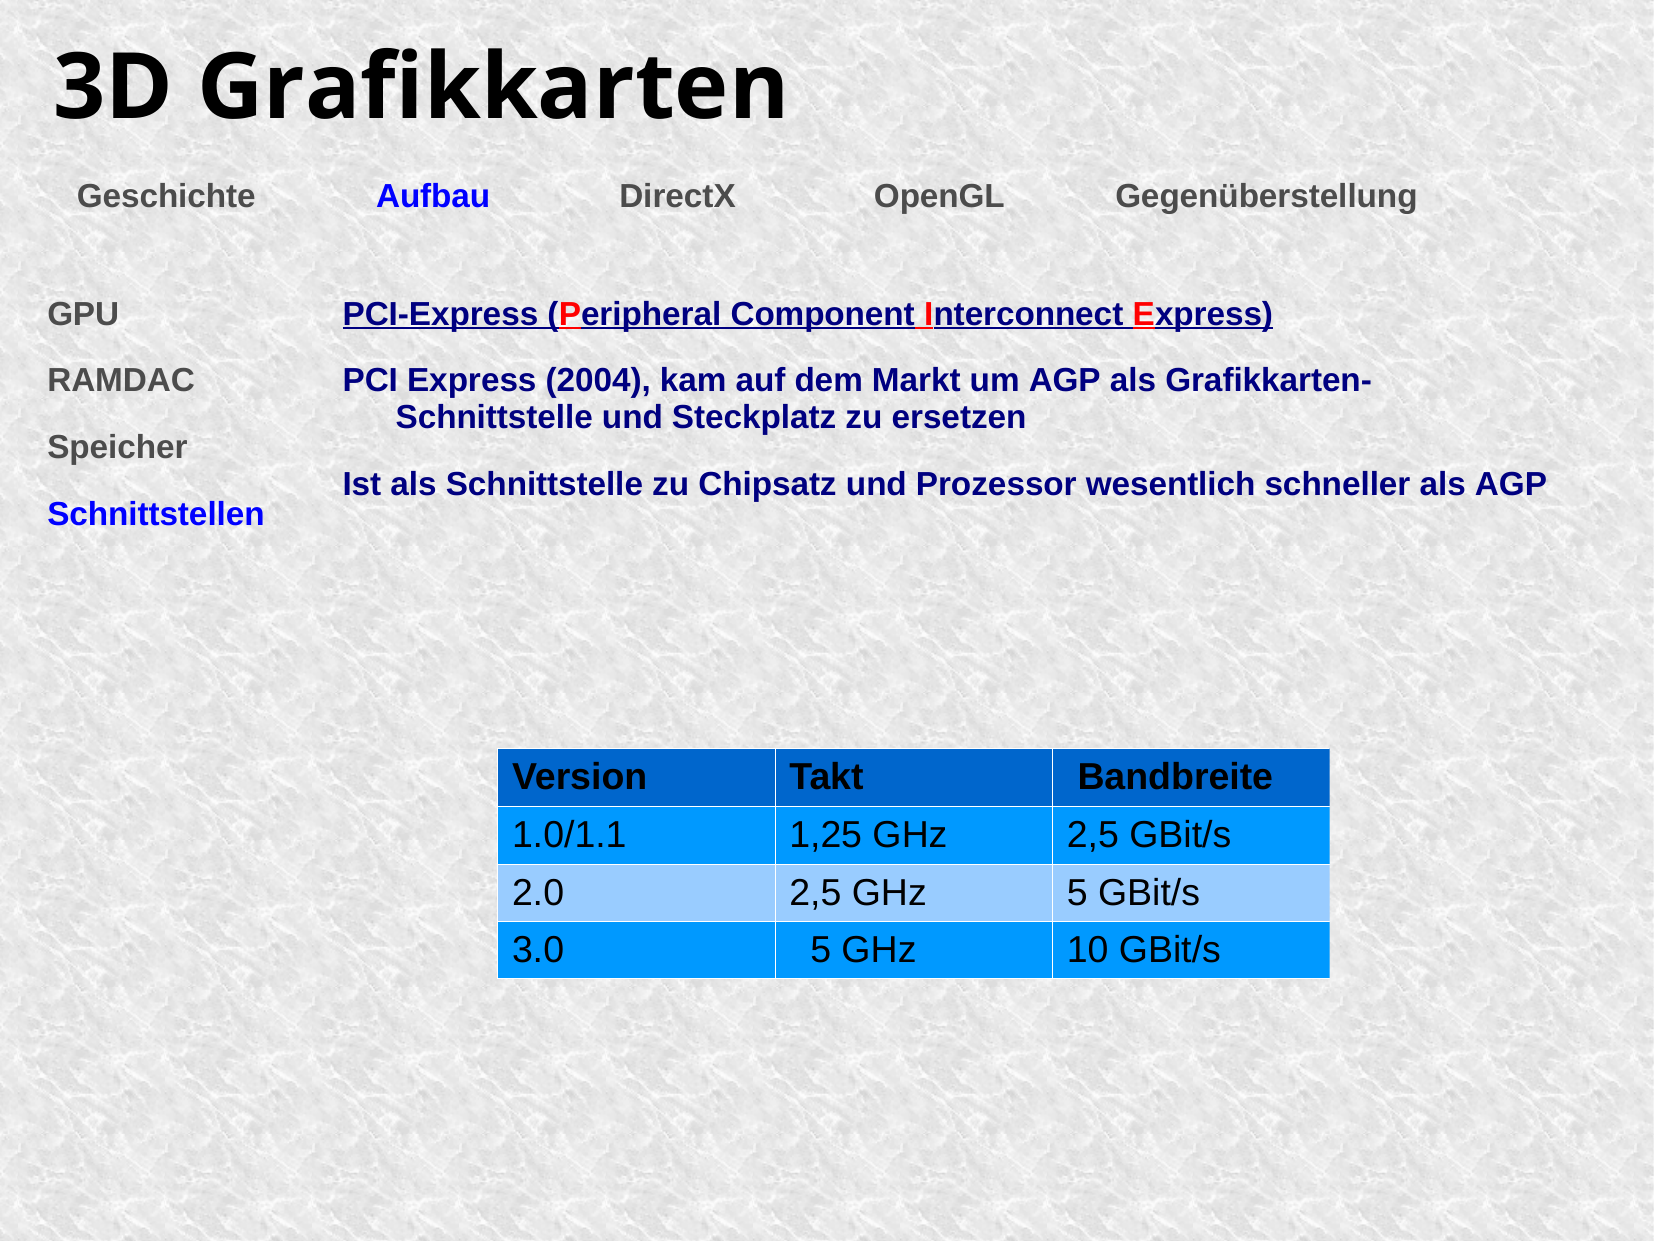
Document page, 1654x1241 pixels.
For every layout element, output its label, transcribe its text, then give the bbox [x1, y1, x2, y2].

title 3D Grafikkarten [53, 18, 1506, 148]
picture [0, 0, 1654, 1241]
list GPU RAMDAC Speicher Schnittstellen [29, 295, 324, 975]
list Geschichte Aufbau DirectX OpenGL Gegenüberstellung [59, 177, 1536, 266]
list PCI-Express (Peripheral Component Interconnect Express) PCI Express (2004), kam auf dem Markt um AGP als Grafikkarten-Schnittstelle und Steckplatz zu ersetzen Ist als Schnittstelle zu Chipsatz und Prozessor wesentlich schneller als AGP [324, 295, 1565, 1152]
